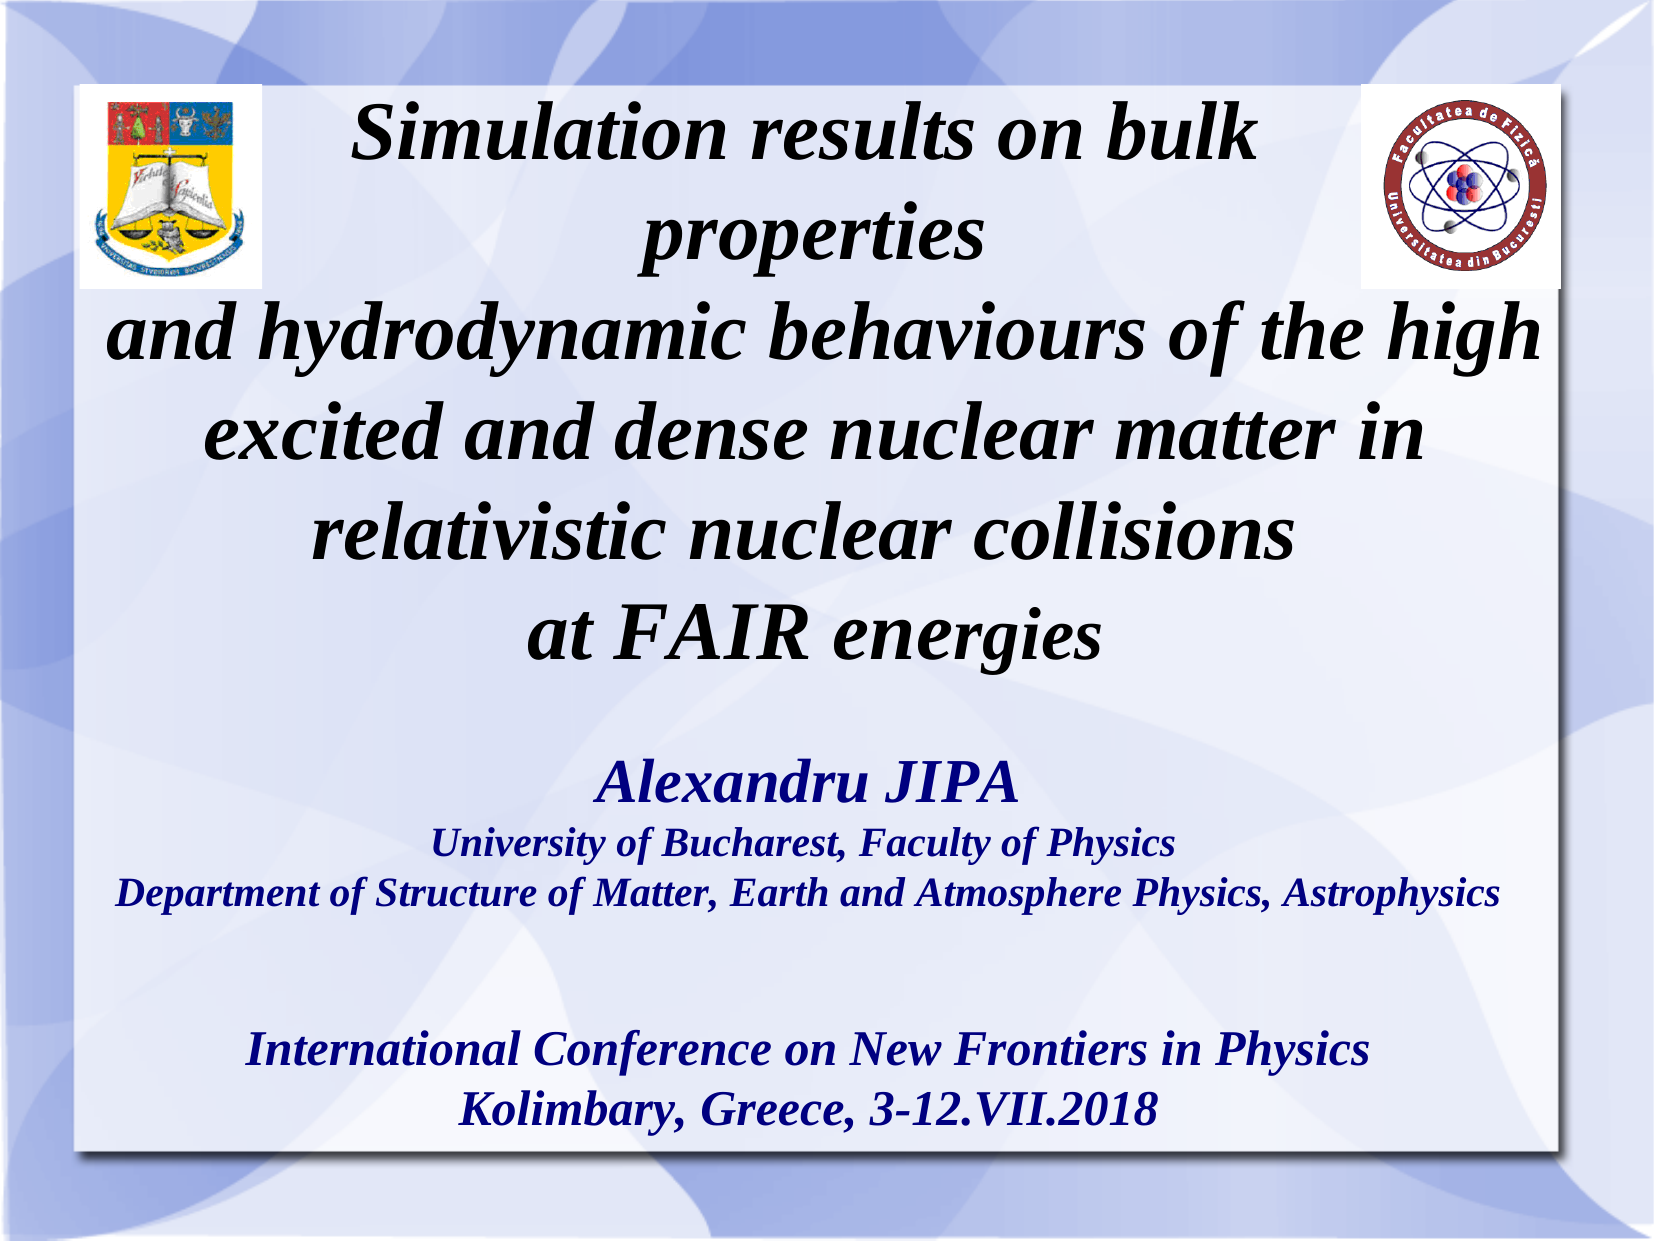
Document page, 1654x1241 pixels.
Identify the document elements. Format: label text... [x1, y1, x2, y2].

subtitle Alexandru JIPA University of Bucharest, Faculty of Physics Department of Structure of Matter, Earth and Atmosphere Physics, Astrophysics International Conference on New Frontiers in Physics Kolimbary, Greece, 3-12.VII.2018 [65, 737, 1552, 1137]
picture [79, 84, 263, 289]
picture [1361, 84, 1561, 289]
title Simulation results on bulk properties and hydrodynamic behaviours of the high excited and dense nuclear matter in relativistic nuclear collisions at FAIR energies [79, 73, 1552, 680]
